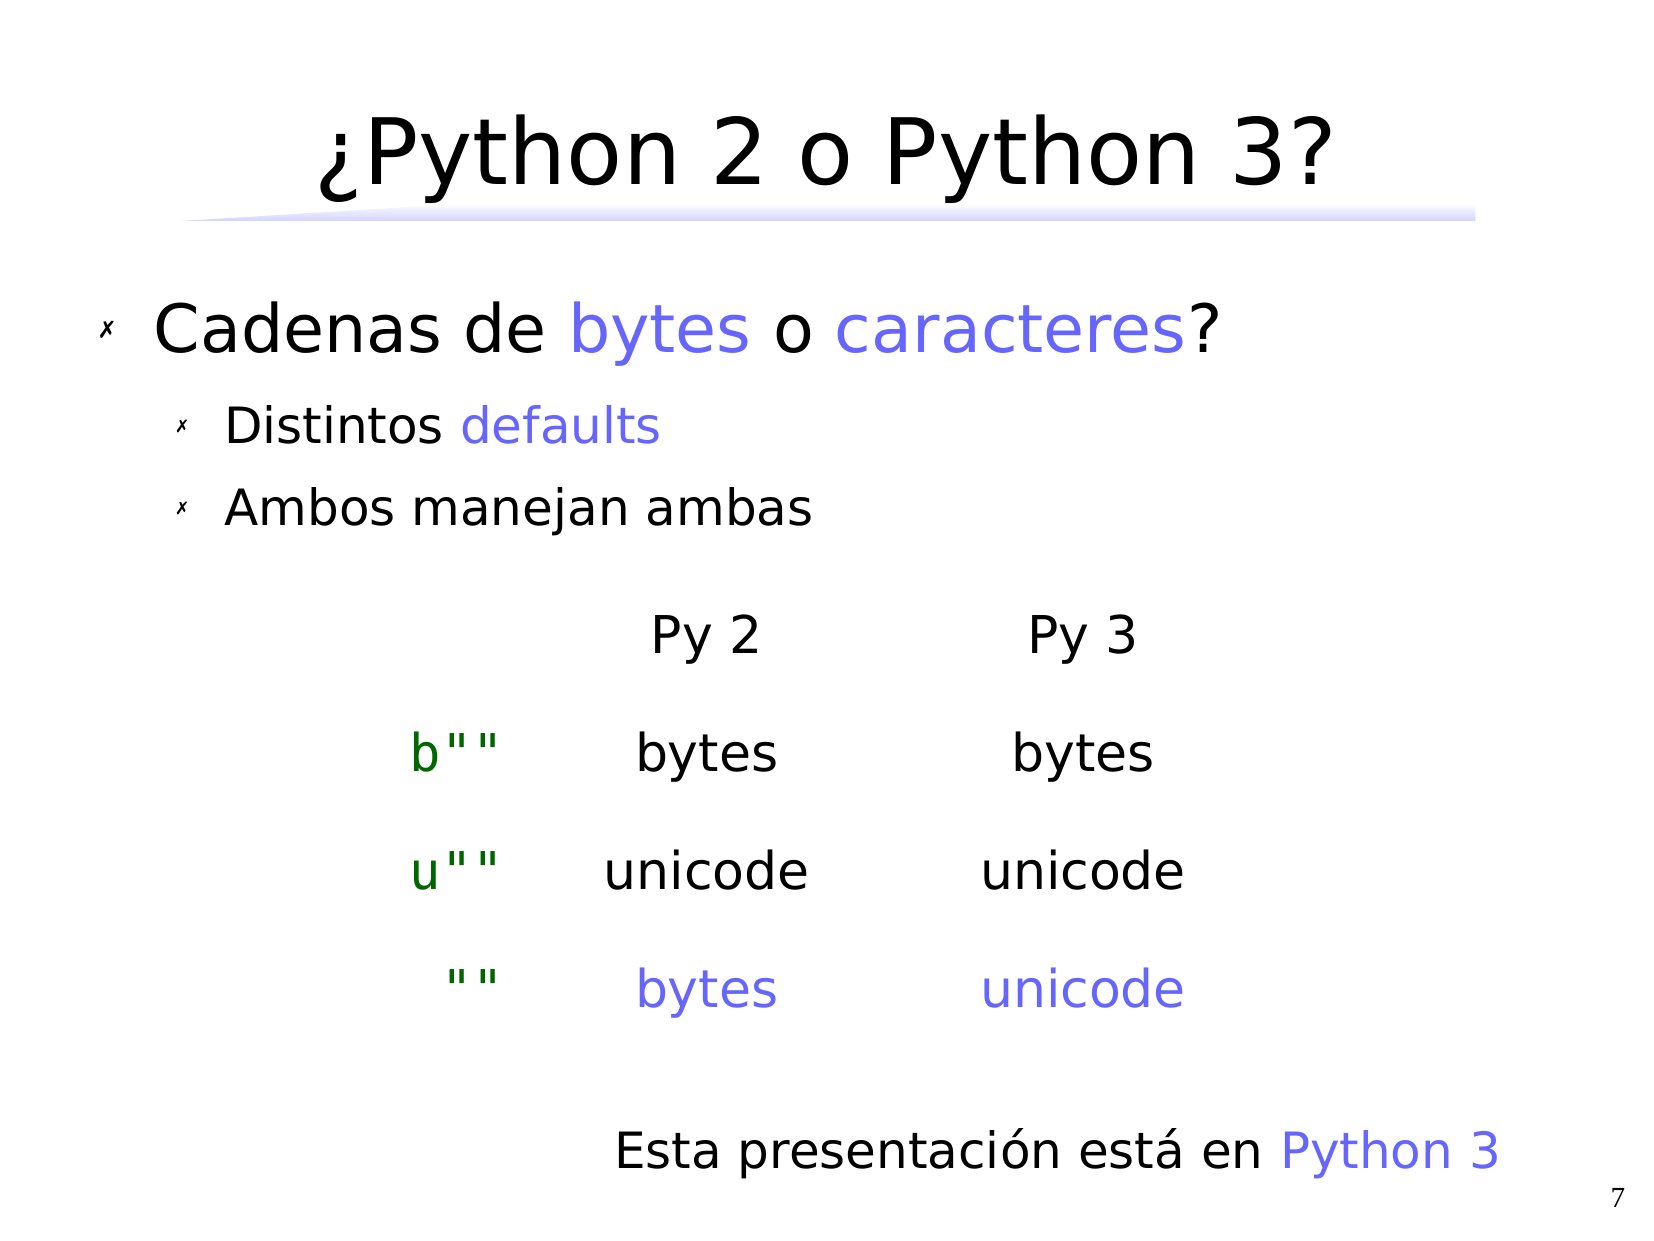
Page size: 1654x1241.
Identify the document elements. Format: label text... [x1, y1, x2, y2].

text_box Esta presentación está en Python 3 [472, 1122, 1536, 1181]
table_cell unicode [895, 834, 1271, 952]
table_cell unicode [518, 834, 895, 952]
table_cell unicode [895, 952, 1271, 1070]
list Cadenas de bytes o caracteres? Distintos defaults Ambos manejan ambas [82, 290, 1571, 1182]
table_header [142, 597, 518, 715]
table_header Py 2 [518, 597, 895, 715]
table_header Py 3 [895, 597, 1271, 715]
table_cell b"" [142, 715, 518, 834]
table_cell bytes [895, 715, 1271, 834]
title ¿Python 2 o Python 3? [82, 49, 1571, 257]
table_cell u"" [142, 834, 518, 952]
table_cell bytes [518, 715, 895, 834]
table_cell bytes [518, 952, 895, 1070]
table_cell "" [142, 952, 518, 1070]
